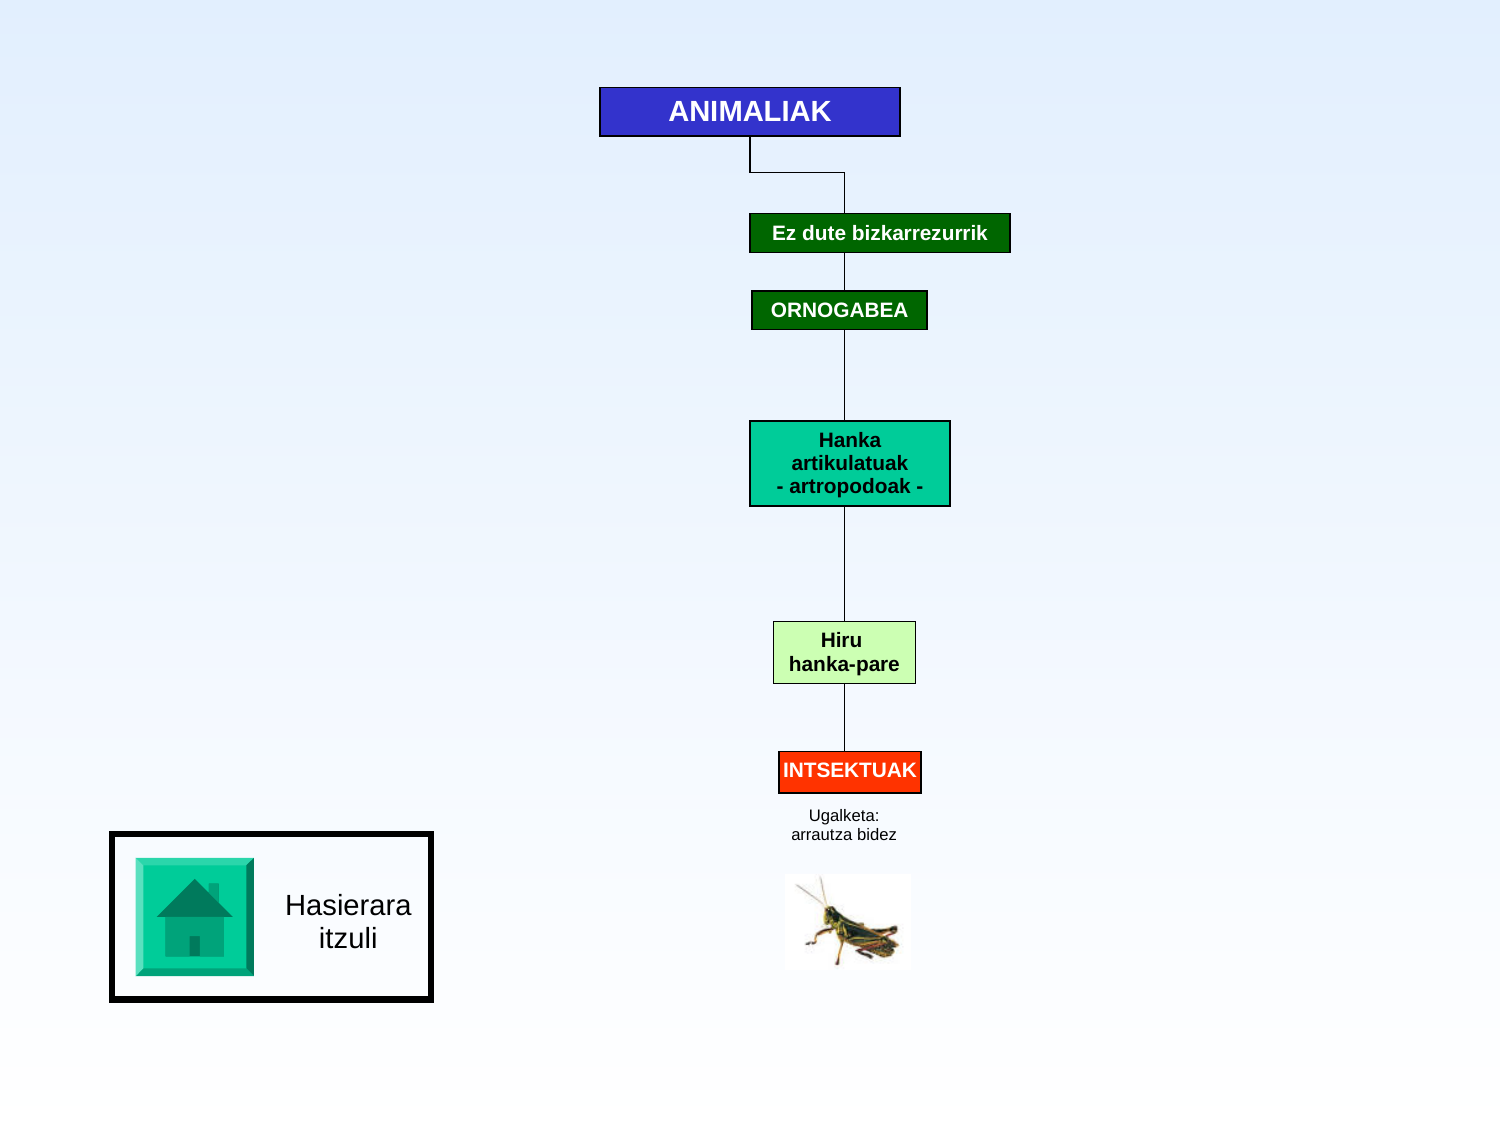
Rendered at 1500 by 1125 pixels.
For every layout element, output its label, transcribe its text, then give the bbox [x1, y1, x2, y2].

text_box ORNOGABEA [752, 290, 928, 330]
text_box Hanka artikulatuak - artropodoak - [749, 420, 951, 507]
text_box Ugalketa: arrautza bidez [773, 798, 916, 852]
text_box ANIMALIAK [600, 87, 901, 136]
text_box Ez dute bizkarrezurrik [749, 213, 1010, 253]
text_box Hiru hanka-pare [773, 621, 916, 684]
text_box Hasierara itzuli [265, 881, 428, 963]
text_box INTSEKTUAK [779, 751, 921, 794]
picture [785, 874, 911, 970]
